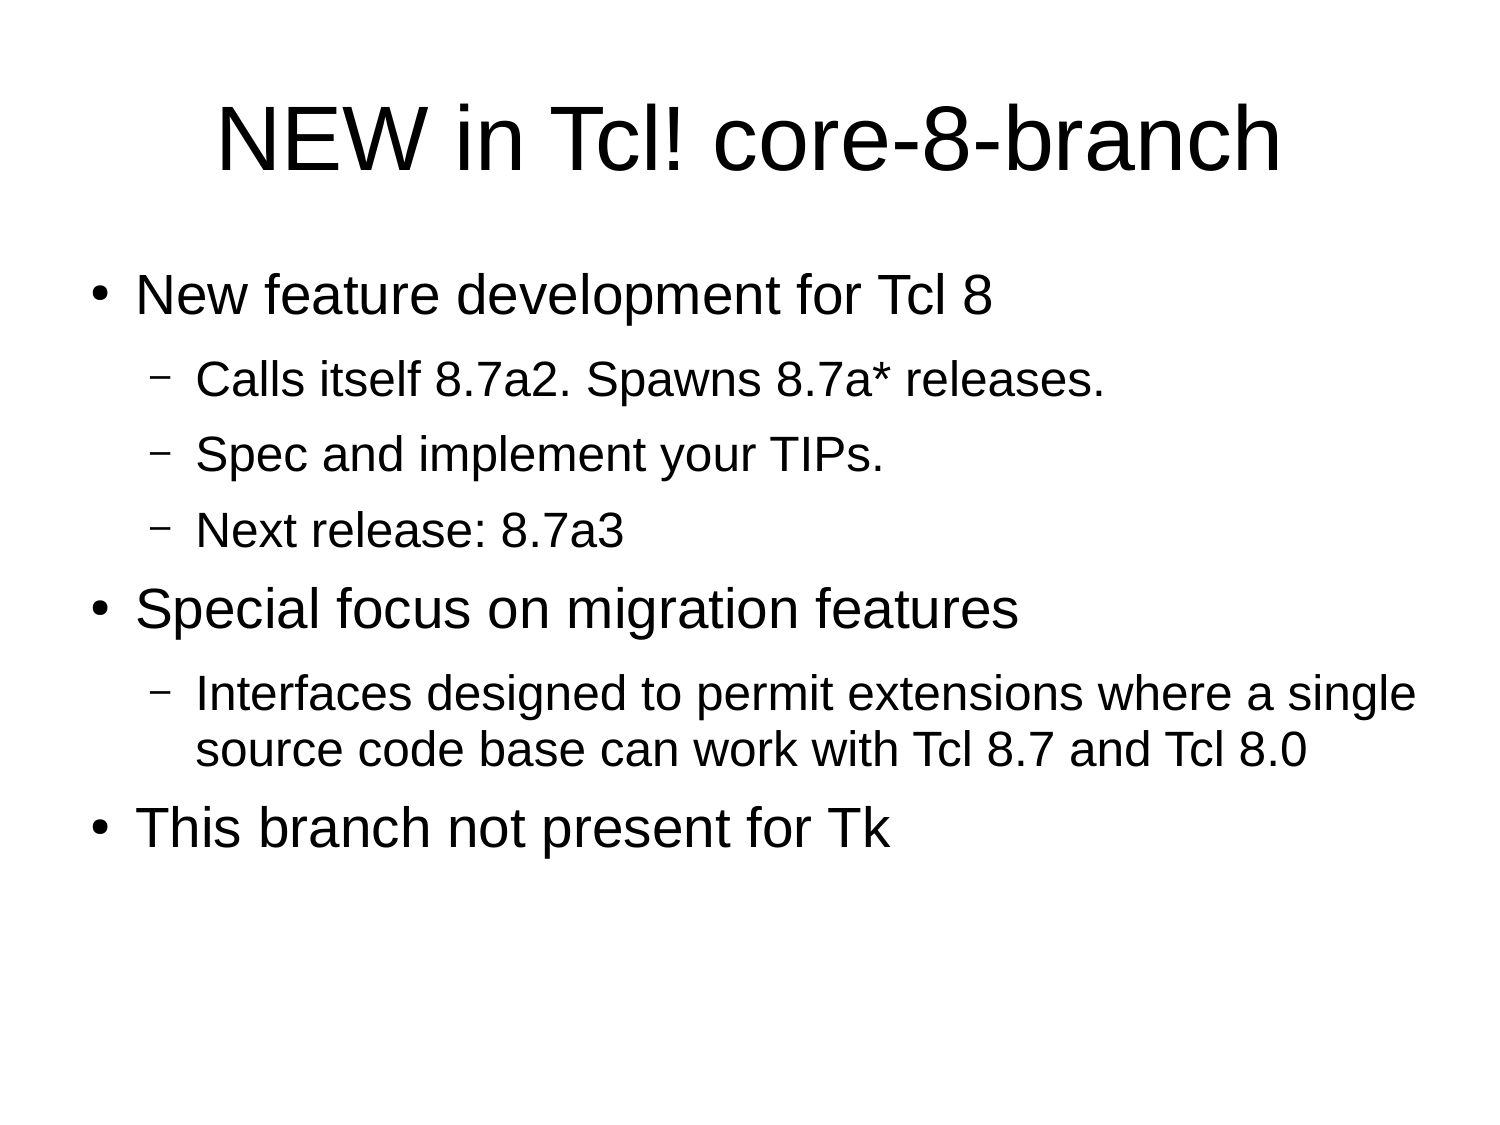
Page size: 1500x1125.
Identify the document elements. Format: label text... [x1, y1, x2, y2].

title NEW in Tcl! core-8-branch [75, 44, 1425, 233]
list New feature development for Tcl 8 Calls itself 8.7a2. Spawns 8.7a* releases. Spec and implement your TIPs. Next release: 8.7a3 Special focus on migration features Interfaces designed to permit extensions where a single source code base can work with Tcl 8.7 and Tcl 8.0 This branch not present for Tk [75, 263, 1425, 916]
